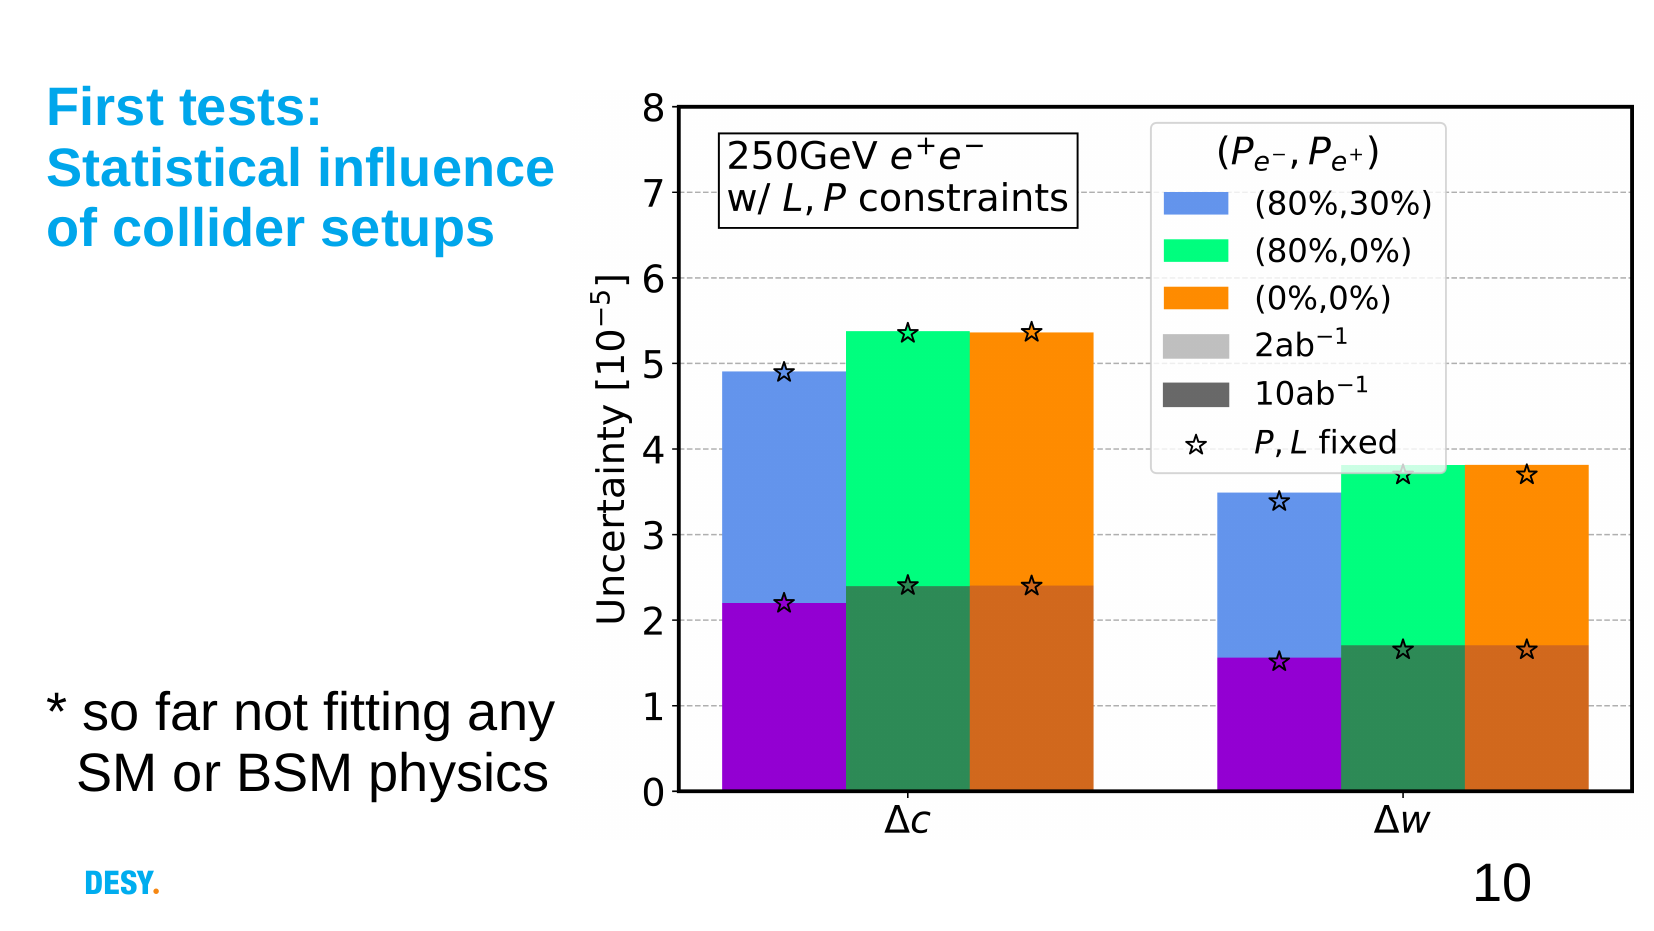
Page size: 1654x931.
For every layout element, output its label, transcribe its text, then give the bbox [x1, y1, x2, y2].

picture [570, 90, 1650, 840]
text_box First tests: Statistical influence of collider setups * so far not fitting any SM or BSM physics [31, 69, 616, 811]
